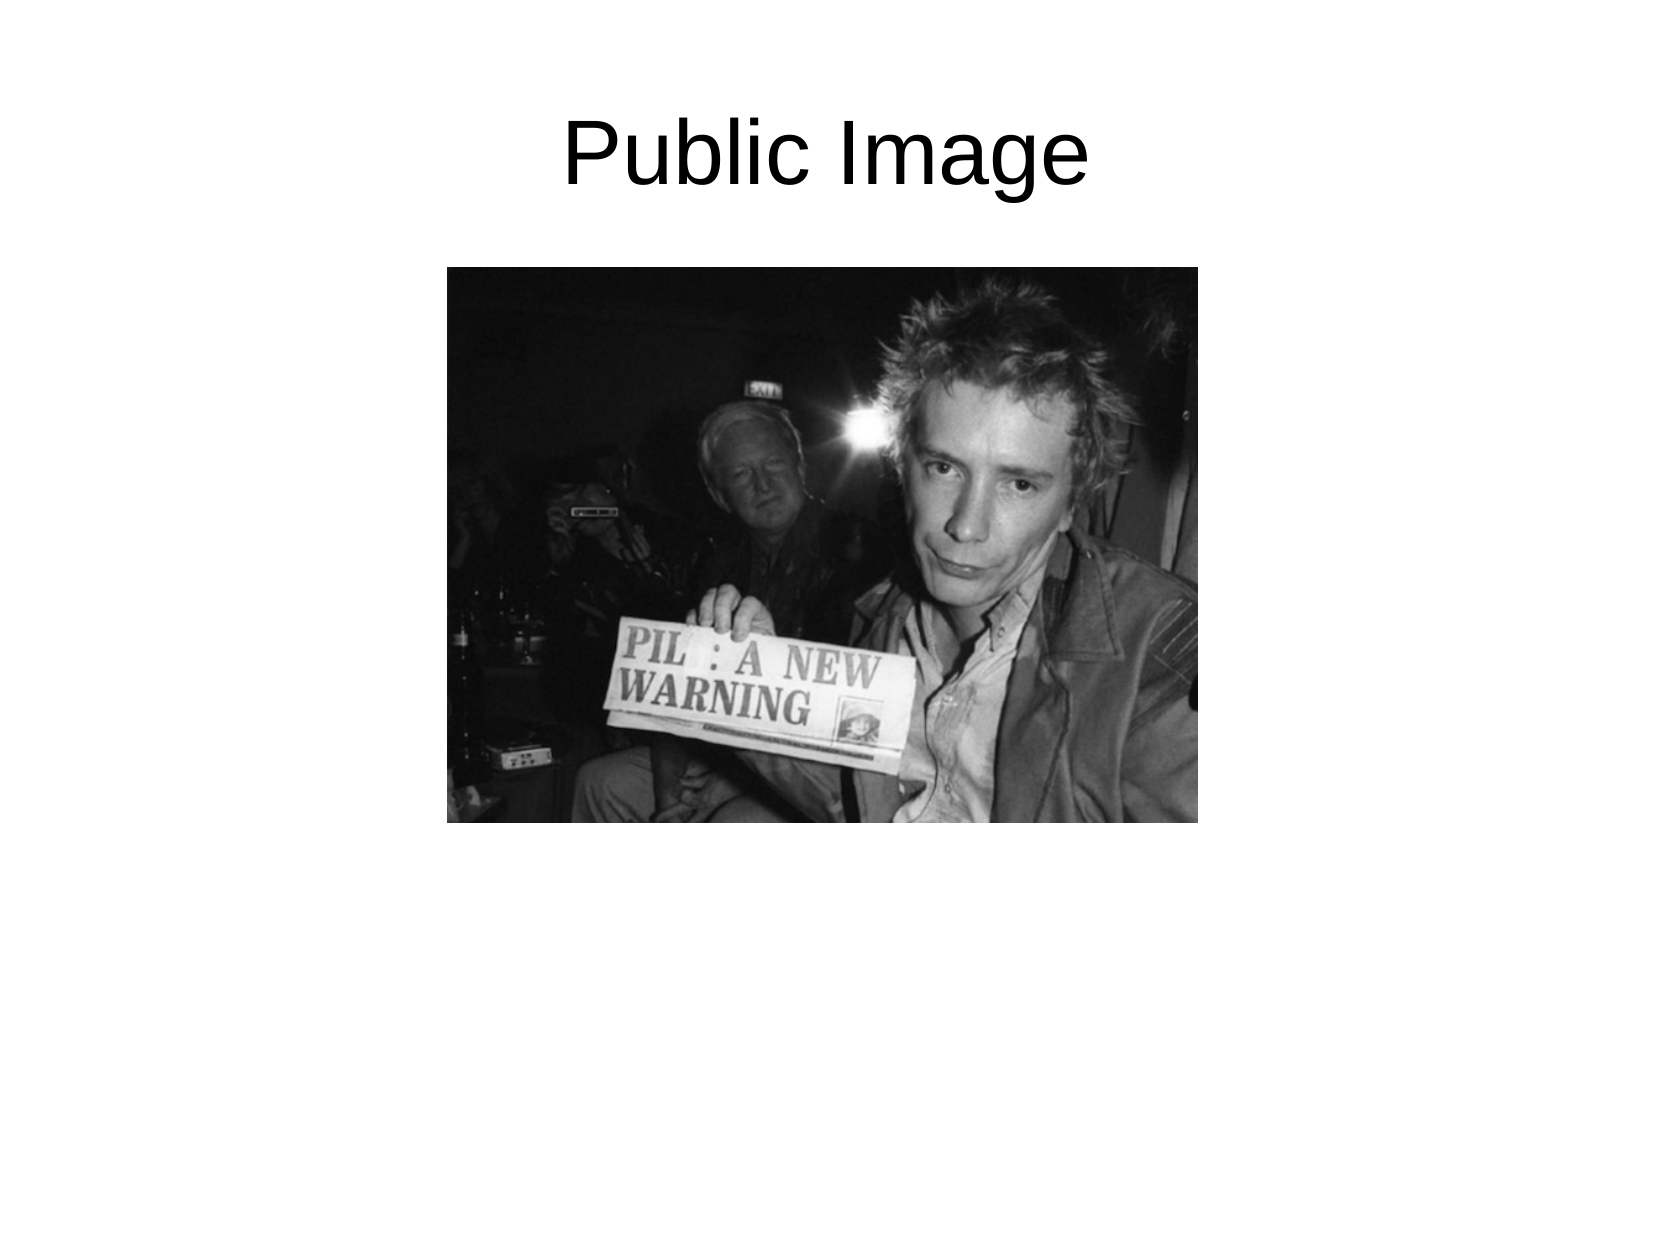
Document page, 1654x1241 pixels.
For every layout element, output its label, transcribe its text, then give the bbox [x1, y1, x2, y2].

picture [447, 267, 1198, 823]
title Public Image [82, 49, 1571, 257]
